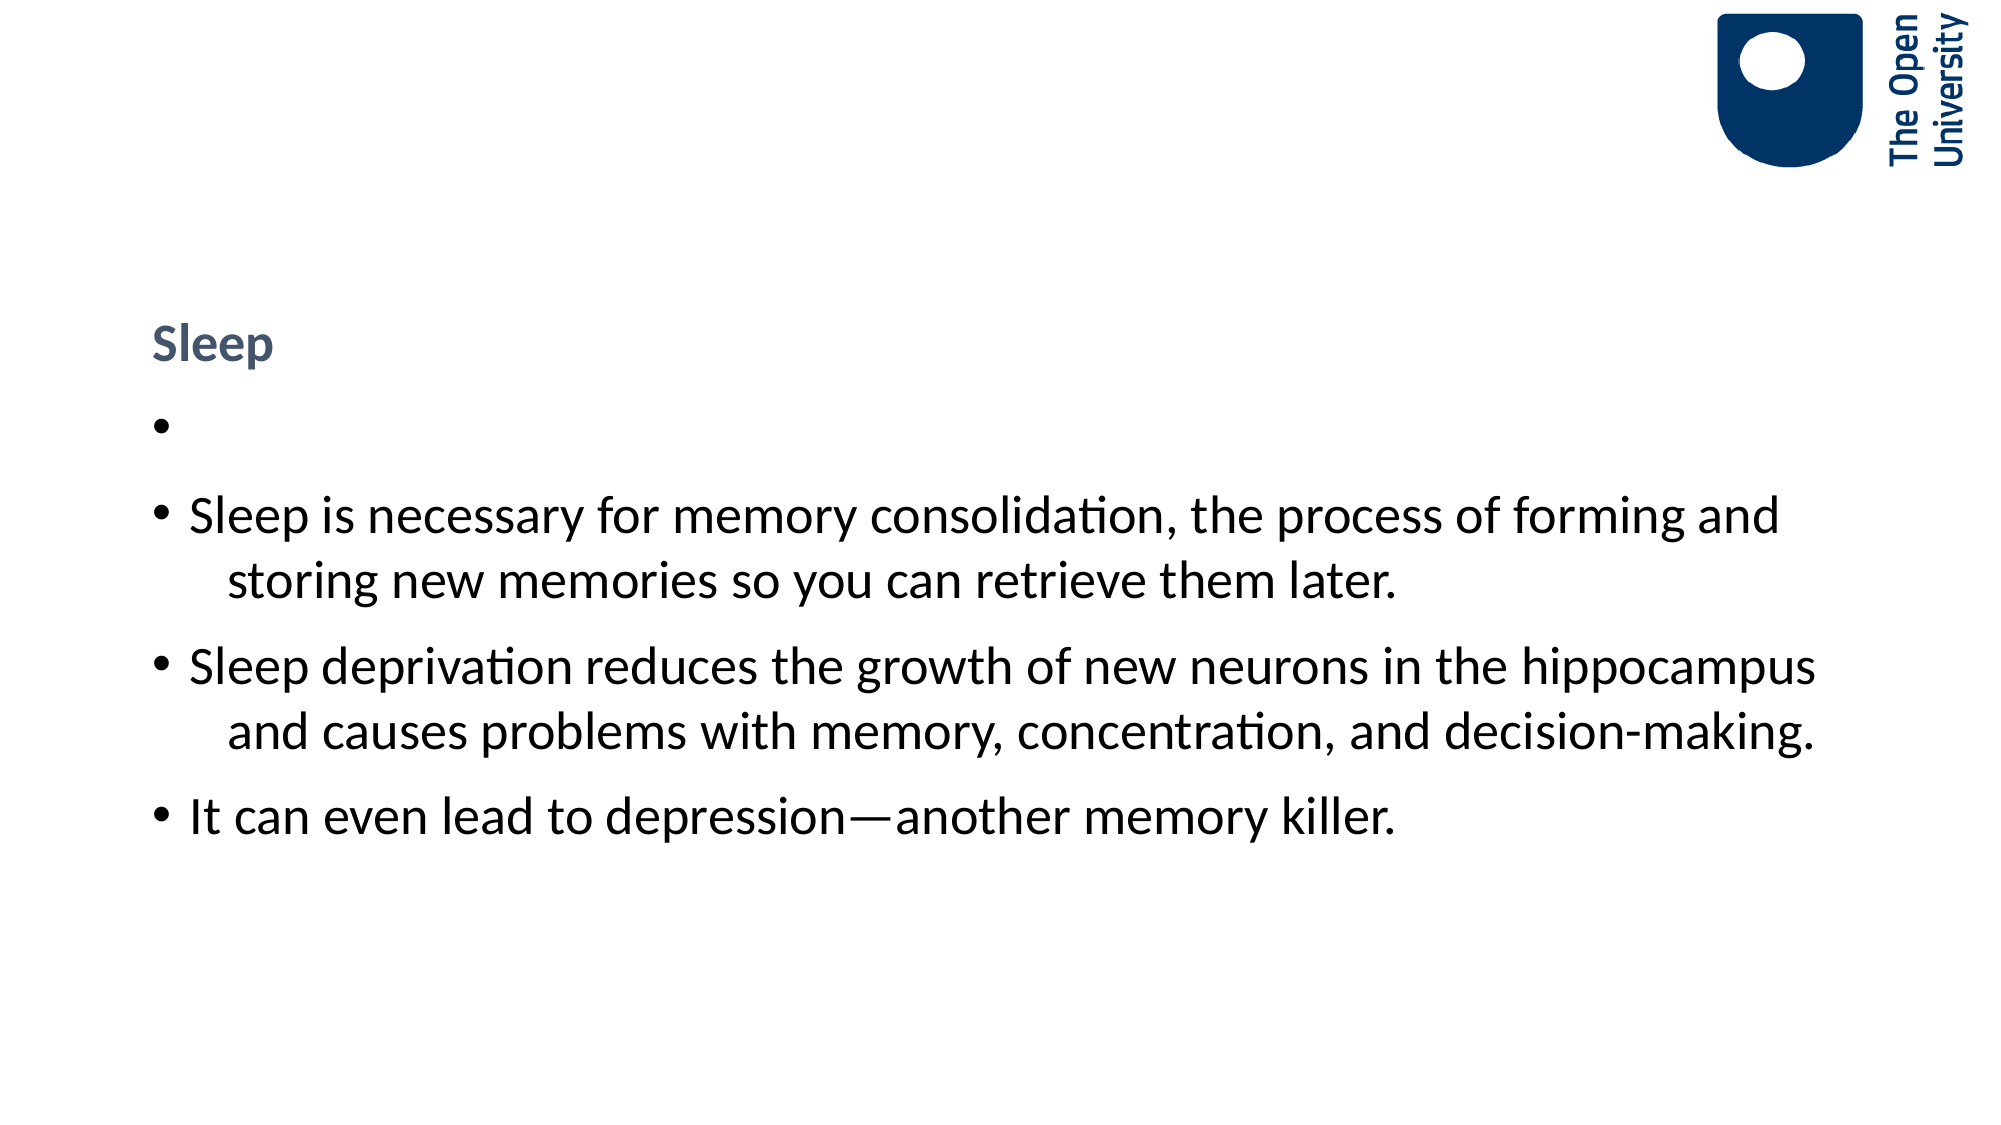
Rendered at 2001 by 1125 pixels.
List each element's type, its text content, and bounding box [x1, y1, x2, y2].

list Sleep Sleep is necessary for memory consolidation, the process of forming and storing new memories so you can retrieve them later. Sleep deprivation reduces the growth of new neurons in the hippocampus and causes problems with memory, concentration, and decision-making. It can even lead to depression—another memory killer. [137, 299, 1863, 1014]
picture [1716, 10, 1971, 170]
